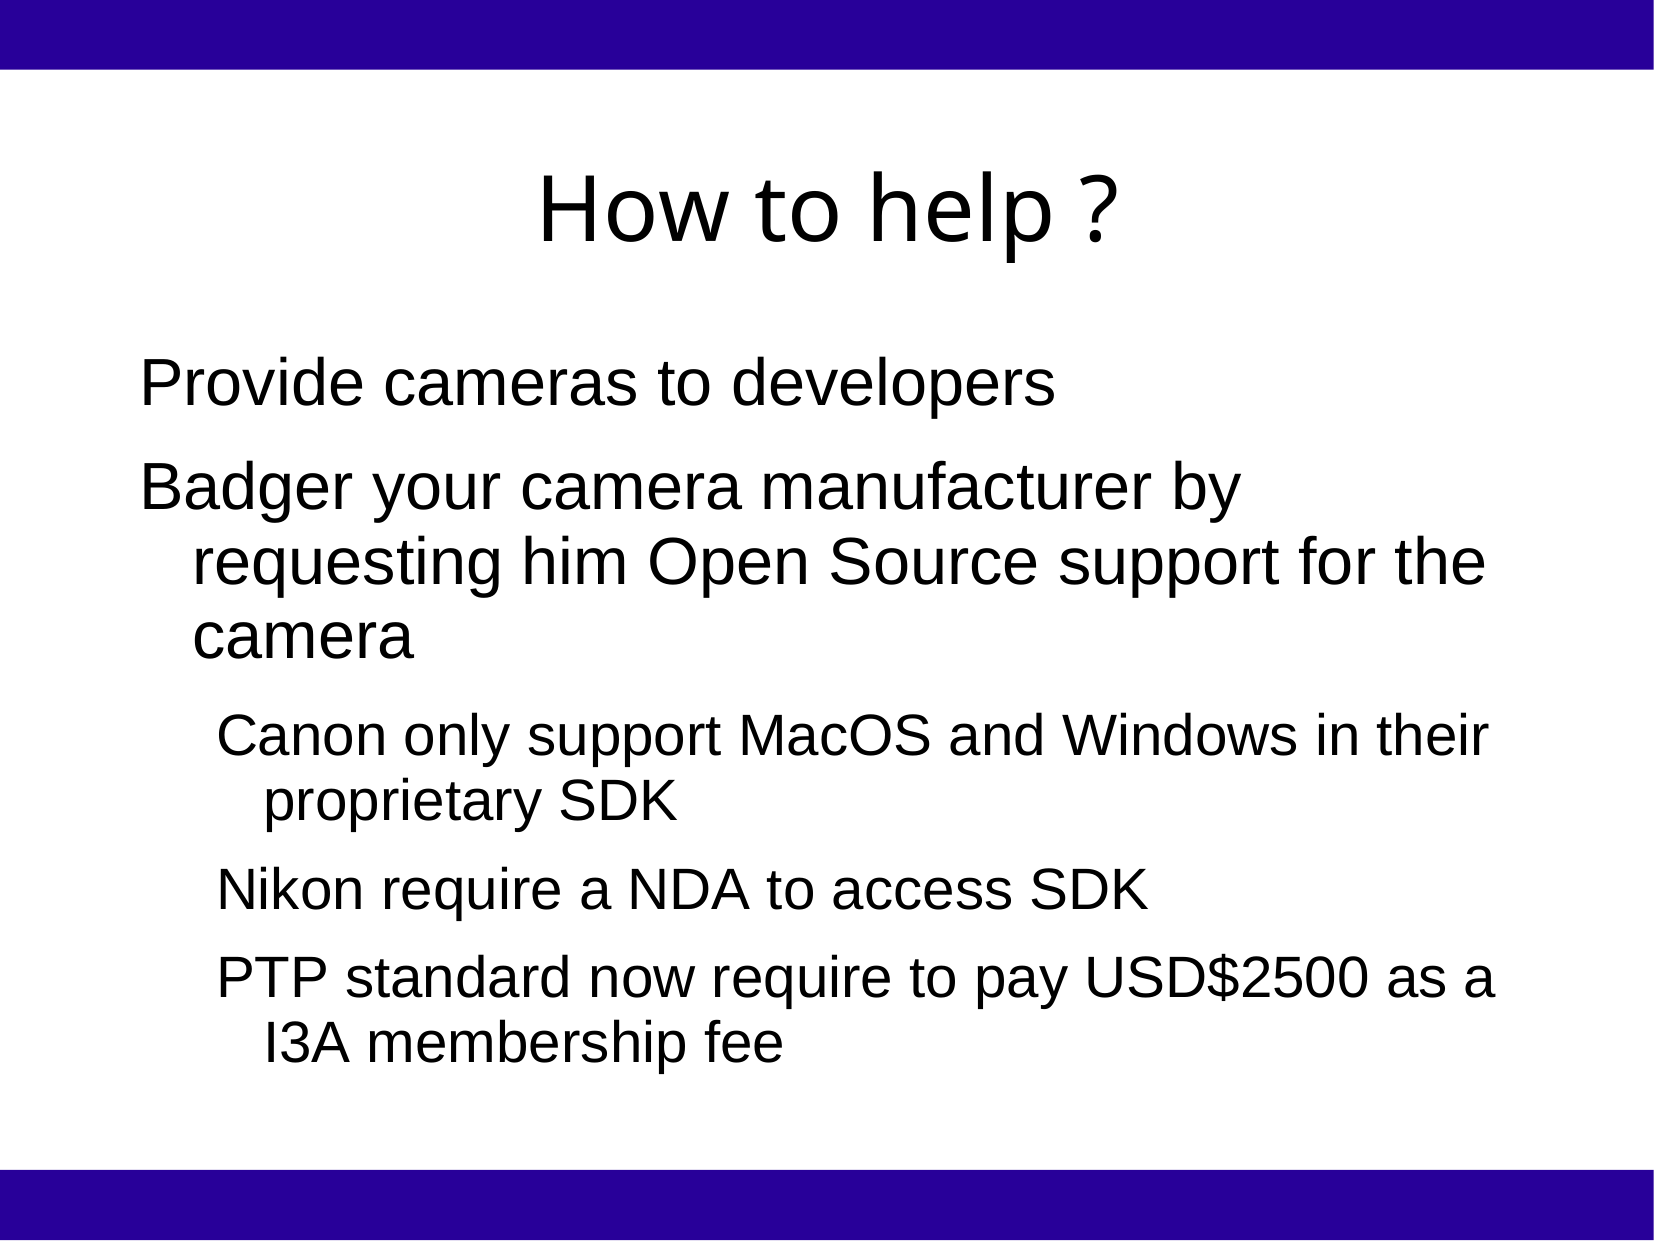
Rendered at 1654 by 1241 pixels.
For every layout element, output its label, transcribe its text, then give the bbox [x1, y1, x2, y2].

title How to help ? [121, 102, 1534, 311]
list Provide cameras to developers Badger your camera manufacturer by requesting him Open Source support for the camera Canon only support MacOS and Windows in their proprietary SDK Nikon require a NDA to access SDK PTP standard now require to pay USD$2500 as a I3A membership fee [121, 344, 1534, 1146]
